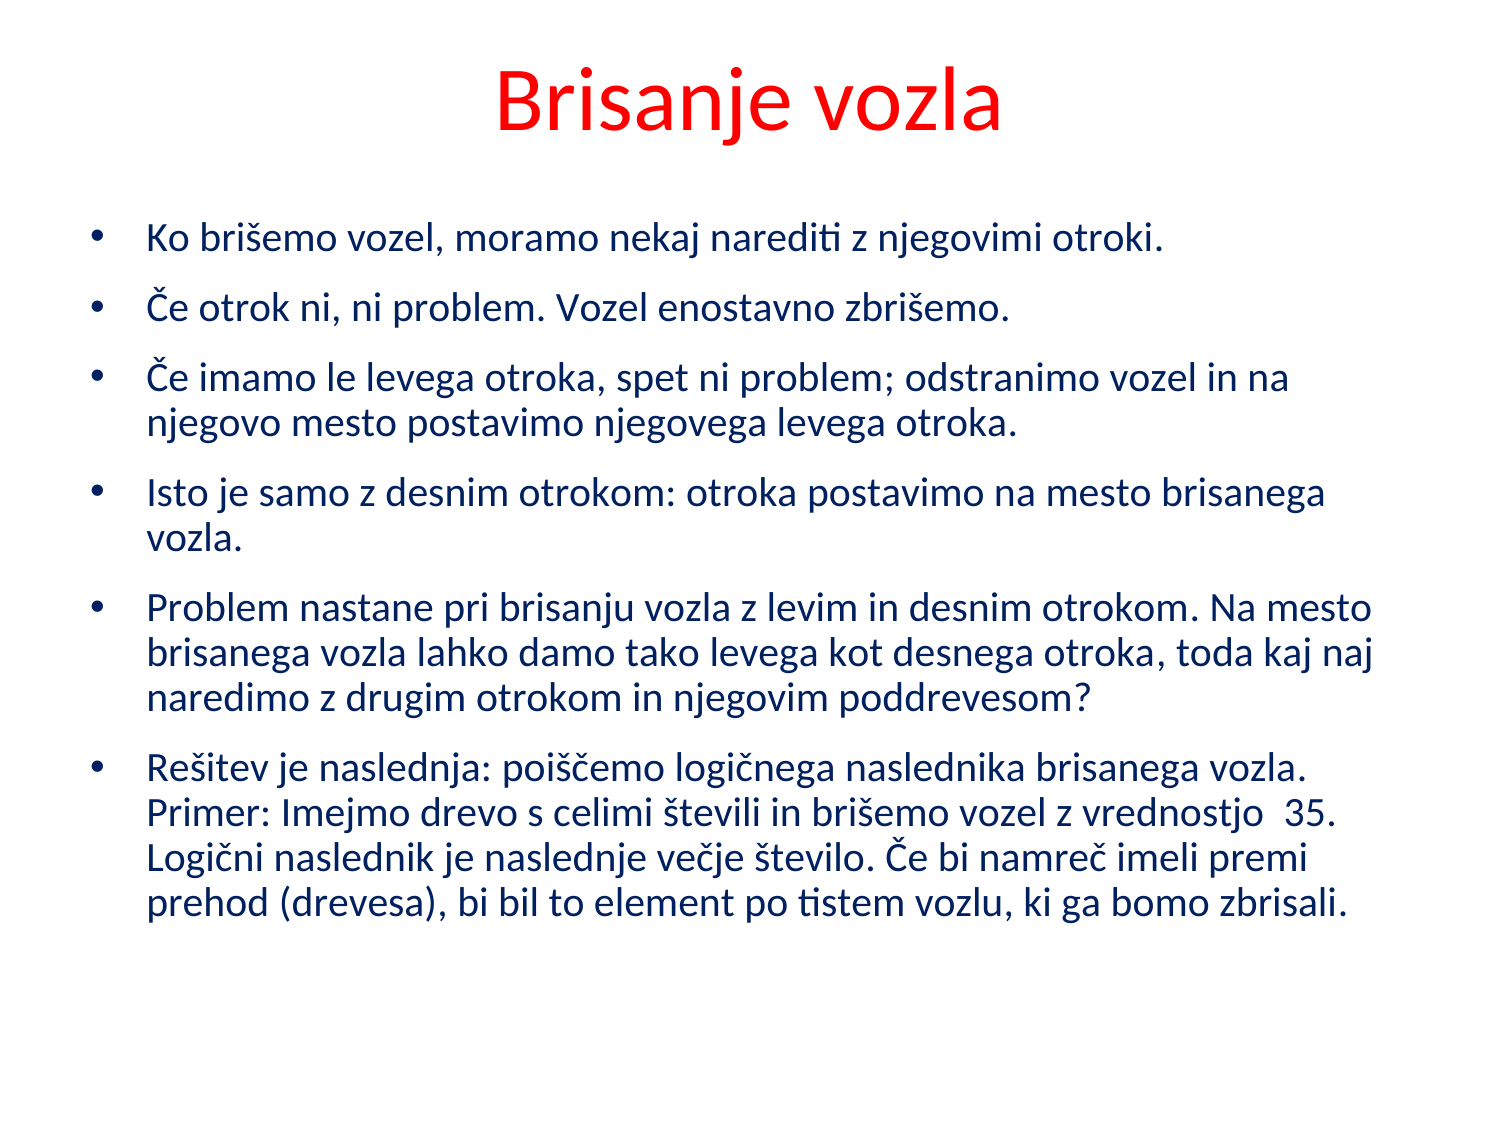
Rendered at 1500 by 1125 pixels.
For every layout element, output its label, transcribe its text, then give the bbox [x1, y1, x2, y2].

list Ko brišemo vozel, moramo nekaj narediti z njegovimi otroki. Če otrok ni, ni problem. Vozel enostavno zbrišemo. Če imamo le levega otroka, spet ni problem; odstranimo vozel in na njegovo mesto postavimo njegovega levega otroka. Isto je samo z desnim otrokom: otroka postavimo na mesto brisanega vozla. Problem nastane pri brisanju vozla z levim in desnim otrokom. Na mesto brisanega vozla lahko damo tako levega kot desnega otroka, toda kaj naj naredimo z drugim otrokom in njegovim poddrevesom? Rešitev je naslednja: poiščemo logičnega naslednika brisanega vozla. Primer: Imejmo drevo s celimi števili in brišemo vozel z vrednostjo 35. Logični naslednik je naslednje večje število. Če bi namreč imeli premi prehod (drevesa), bi bil to element po tistem vozlu, ki ga bomo zbrisali. [75, 208, 1426, 1050]
title Brisanje vozla [75, 0, 1426, 188]
